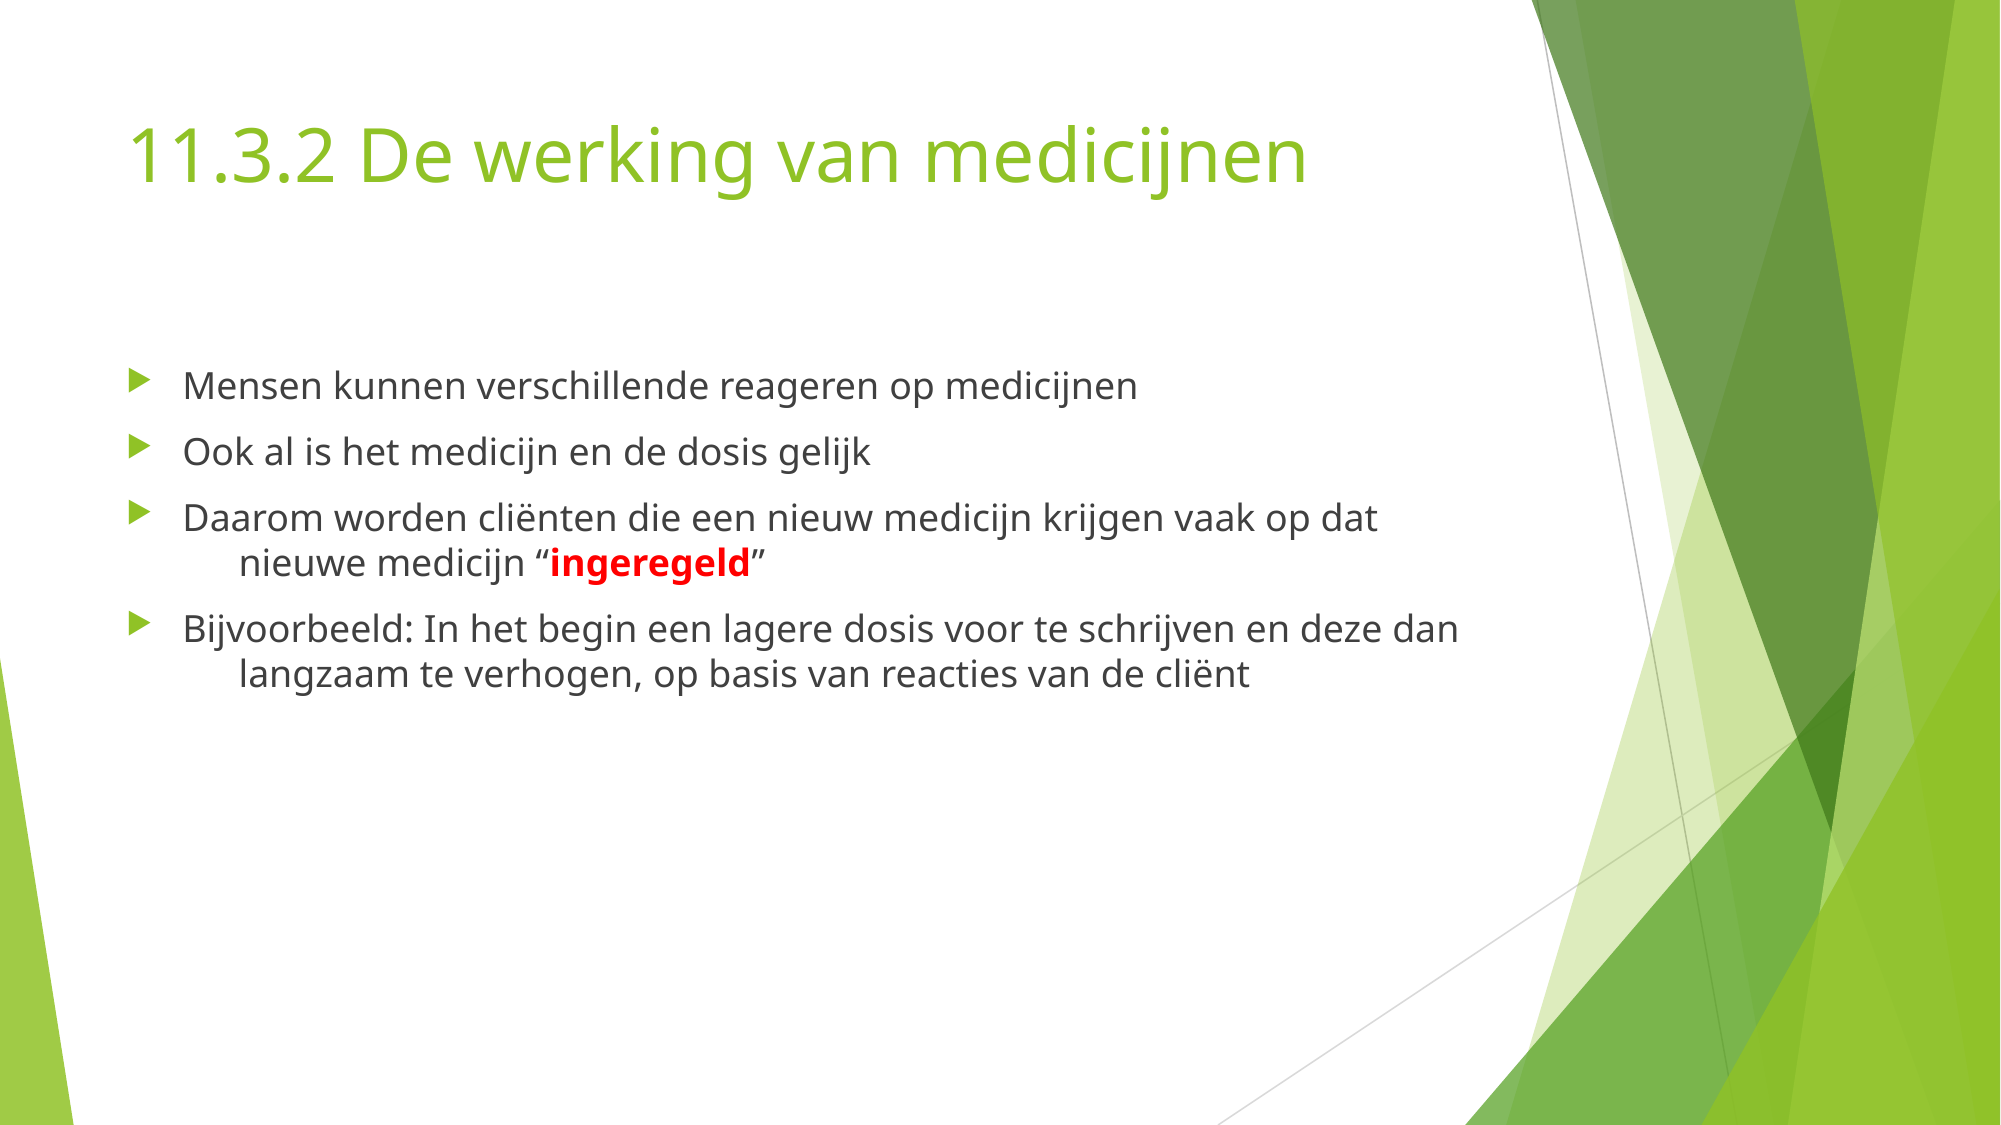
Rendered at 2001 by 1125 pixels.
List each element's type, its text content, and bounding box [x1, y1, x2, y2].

list Mensen kunnen verschillende reageren op medicijnen Ook al is het medicijn en de dosis gelijk Daarom worden cliënten die een nieuw medicijn krijgen vaak op dat nieuwe medicijn “ingeregeld” Bijvoorbeeld: In het begin een lagere dosis voor te schrijven en deze dan langzaam te verhogen, op basis van reacties van de cliënt [111, 354, 1522, 992]
title 11.3.2 De werking van medicijnen [111, 99, 1522, 317]
